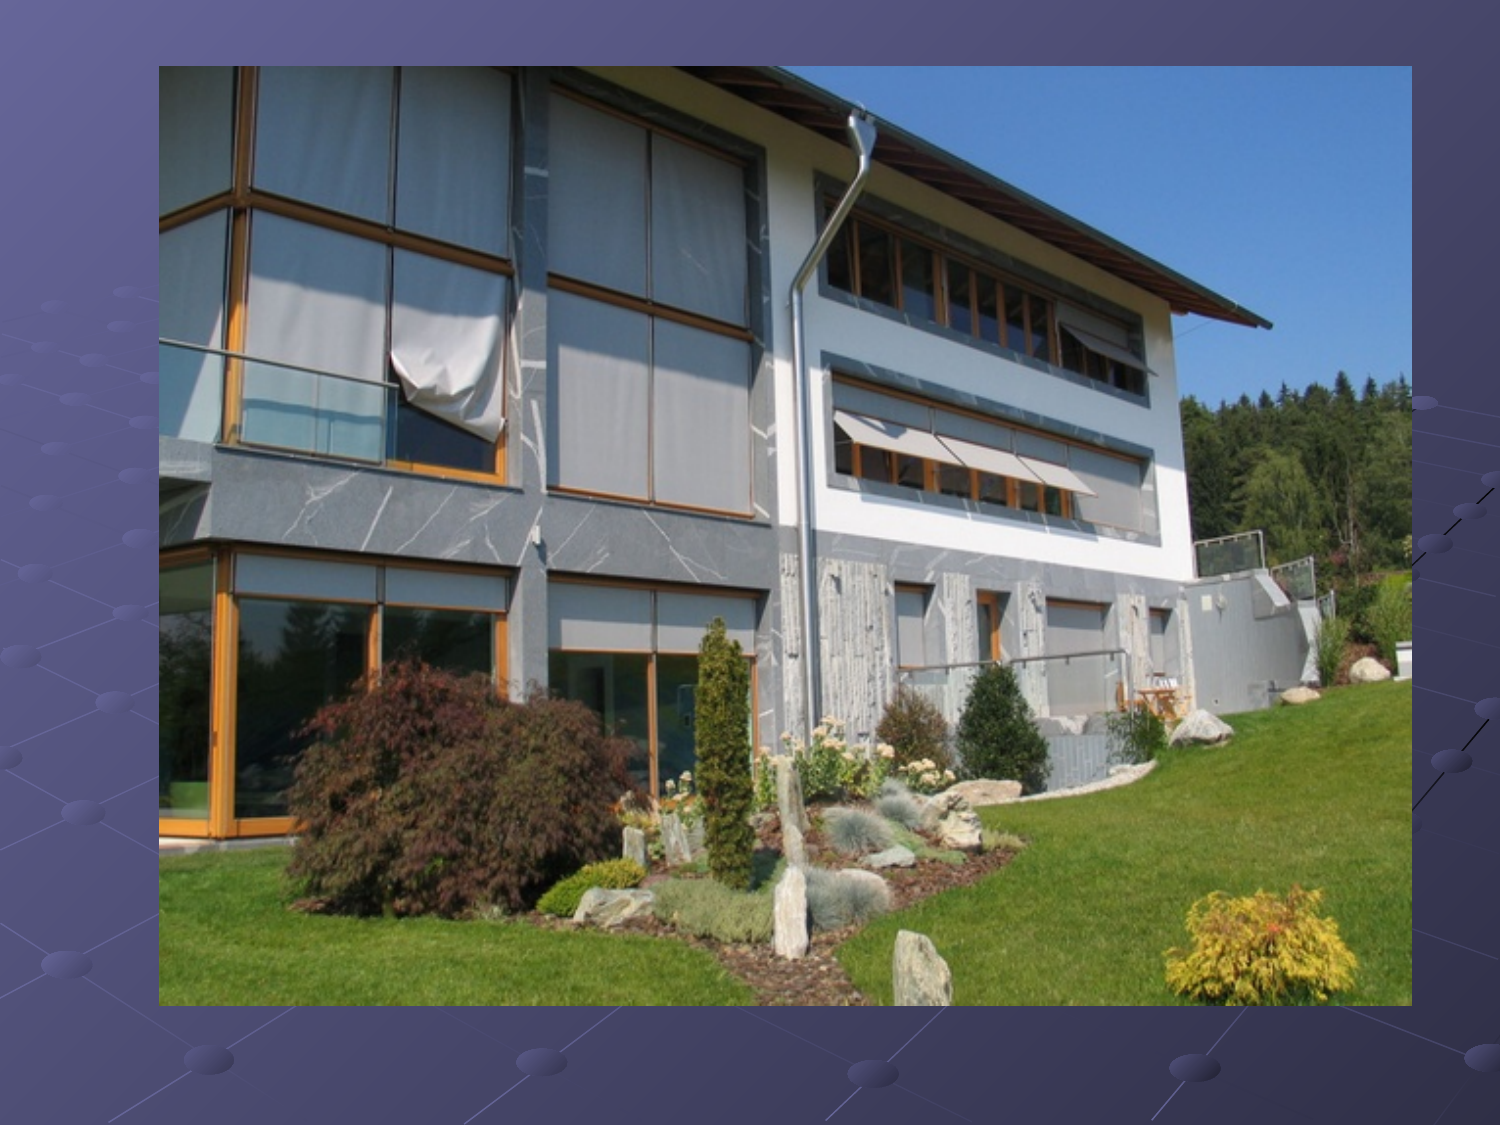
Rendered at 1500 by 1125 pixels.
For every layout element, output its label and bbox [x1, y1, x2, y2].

picture [159, 66, 1412, 1006]
